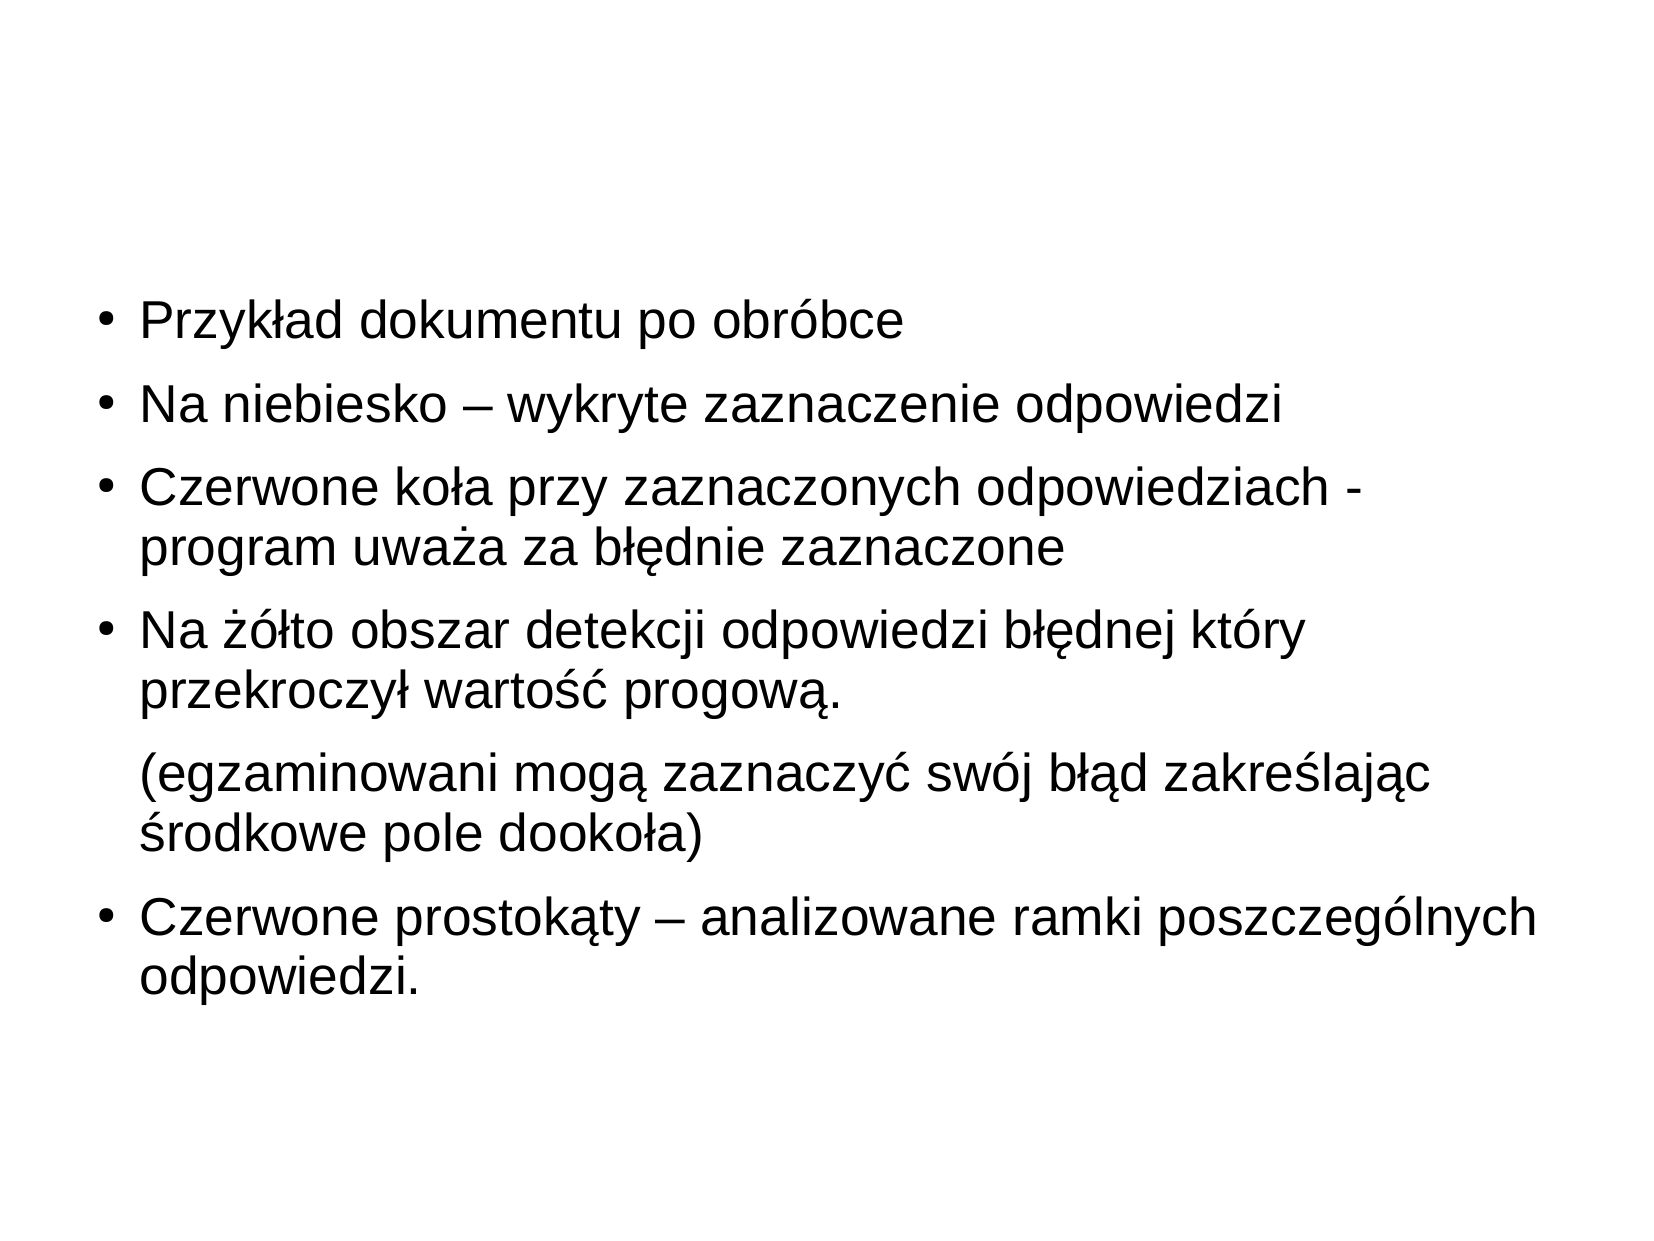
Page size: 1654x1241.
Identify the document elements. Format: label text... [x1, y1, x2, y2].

list Przykład dokumentu po obróbce Na niebiesko – wykryte zaznaczenie odpowiedzi Czerwone koła przy zaznaczonych odpowiedziach - program uważa za błędnie zaznaczone Na żółto obszar detekcji odpowiedzi błędnej który przekroczył wartość progową. (egzaminowani mogą zaznaczyć swój błąd zakreślając środkowe pole dookoła) Czerwone prostokąty – analizowane ramki poszczególnych odpowiedzi. [82, 290, 1571, 1010]
